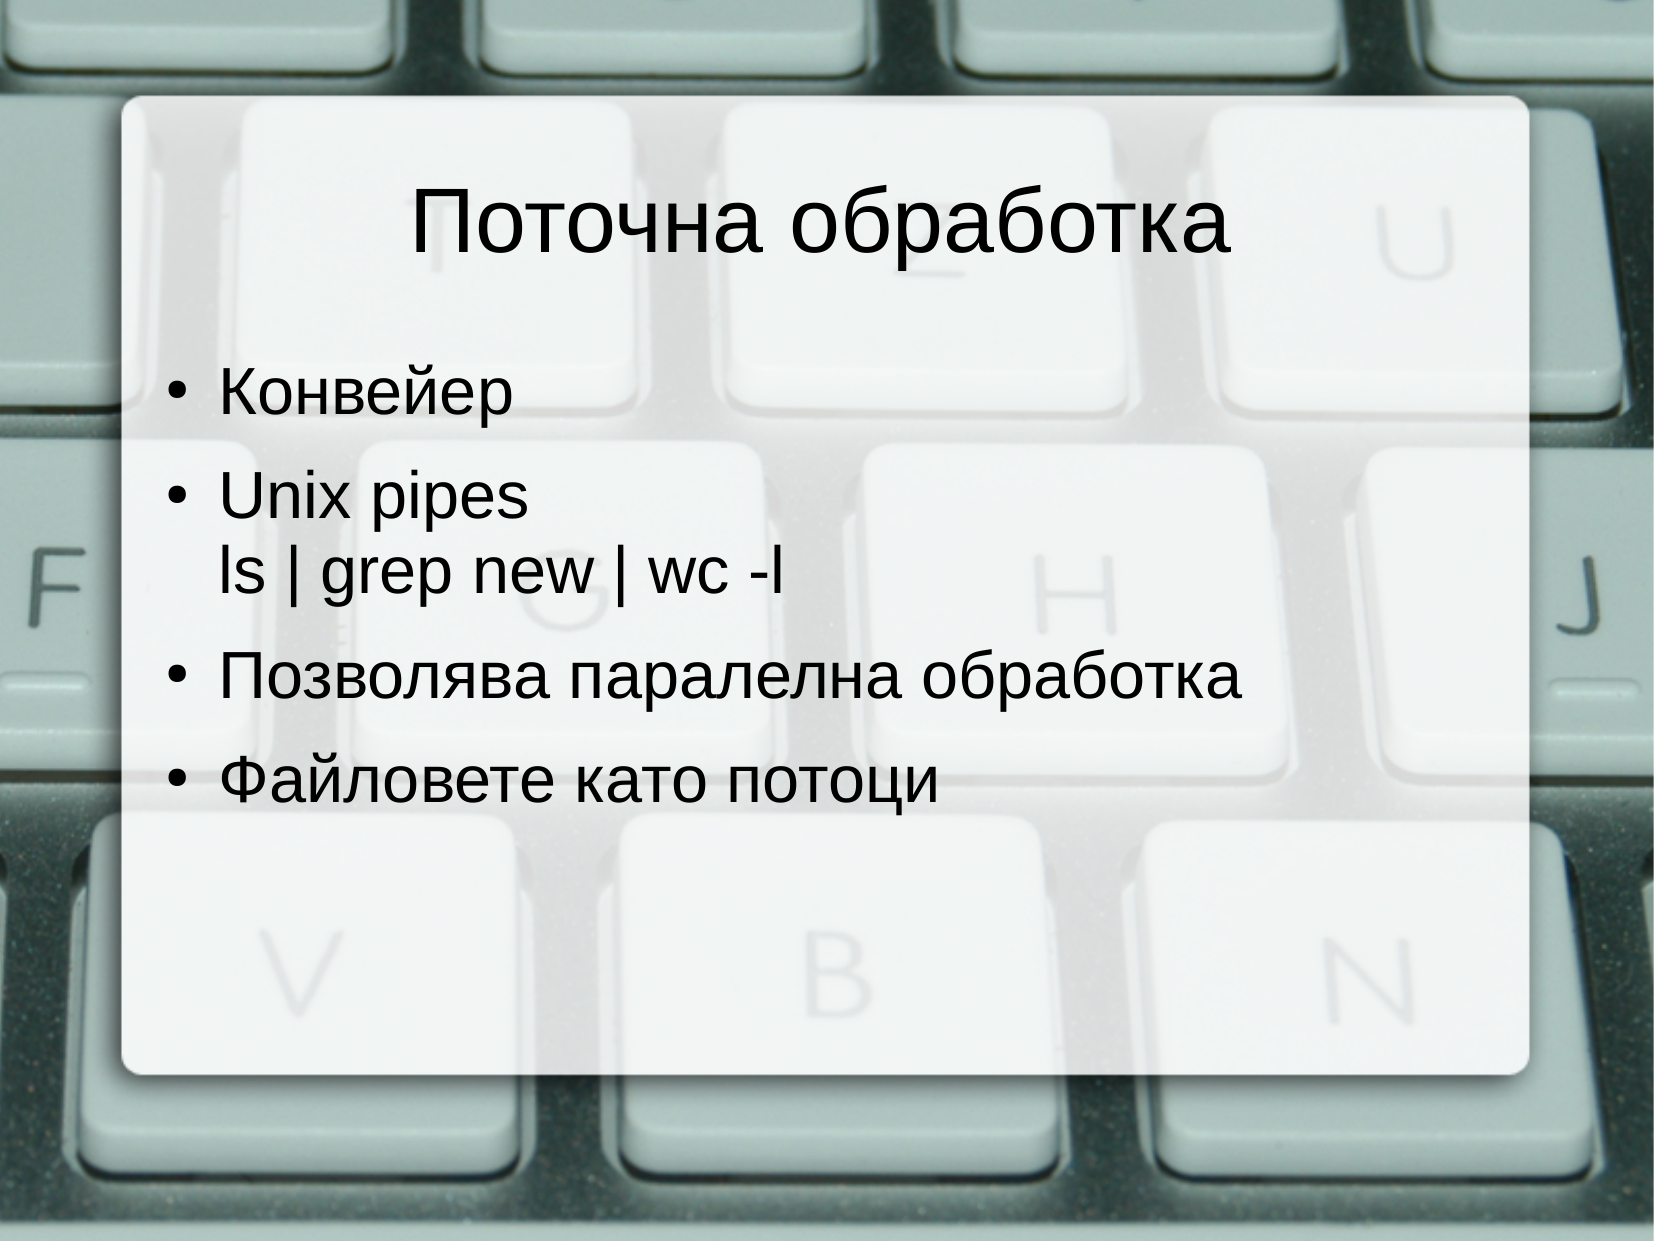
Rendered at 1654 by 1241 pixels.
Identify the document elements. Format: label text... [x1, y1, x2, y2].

title Поточна обработка [135, 117, 1506, 325]
picture [0, 0, 1654, 1241]
list Конвейер Unix pipes ls | grep new | wc -l Позволява паралелна обработка Файловете като потоци [147, 354, 1506, 1074]
